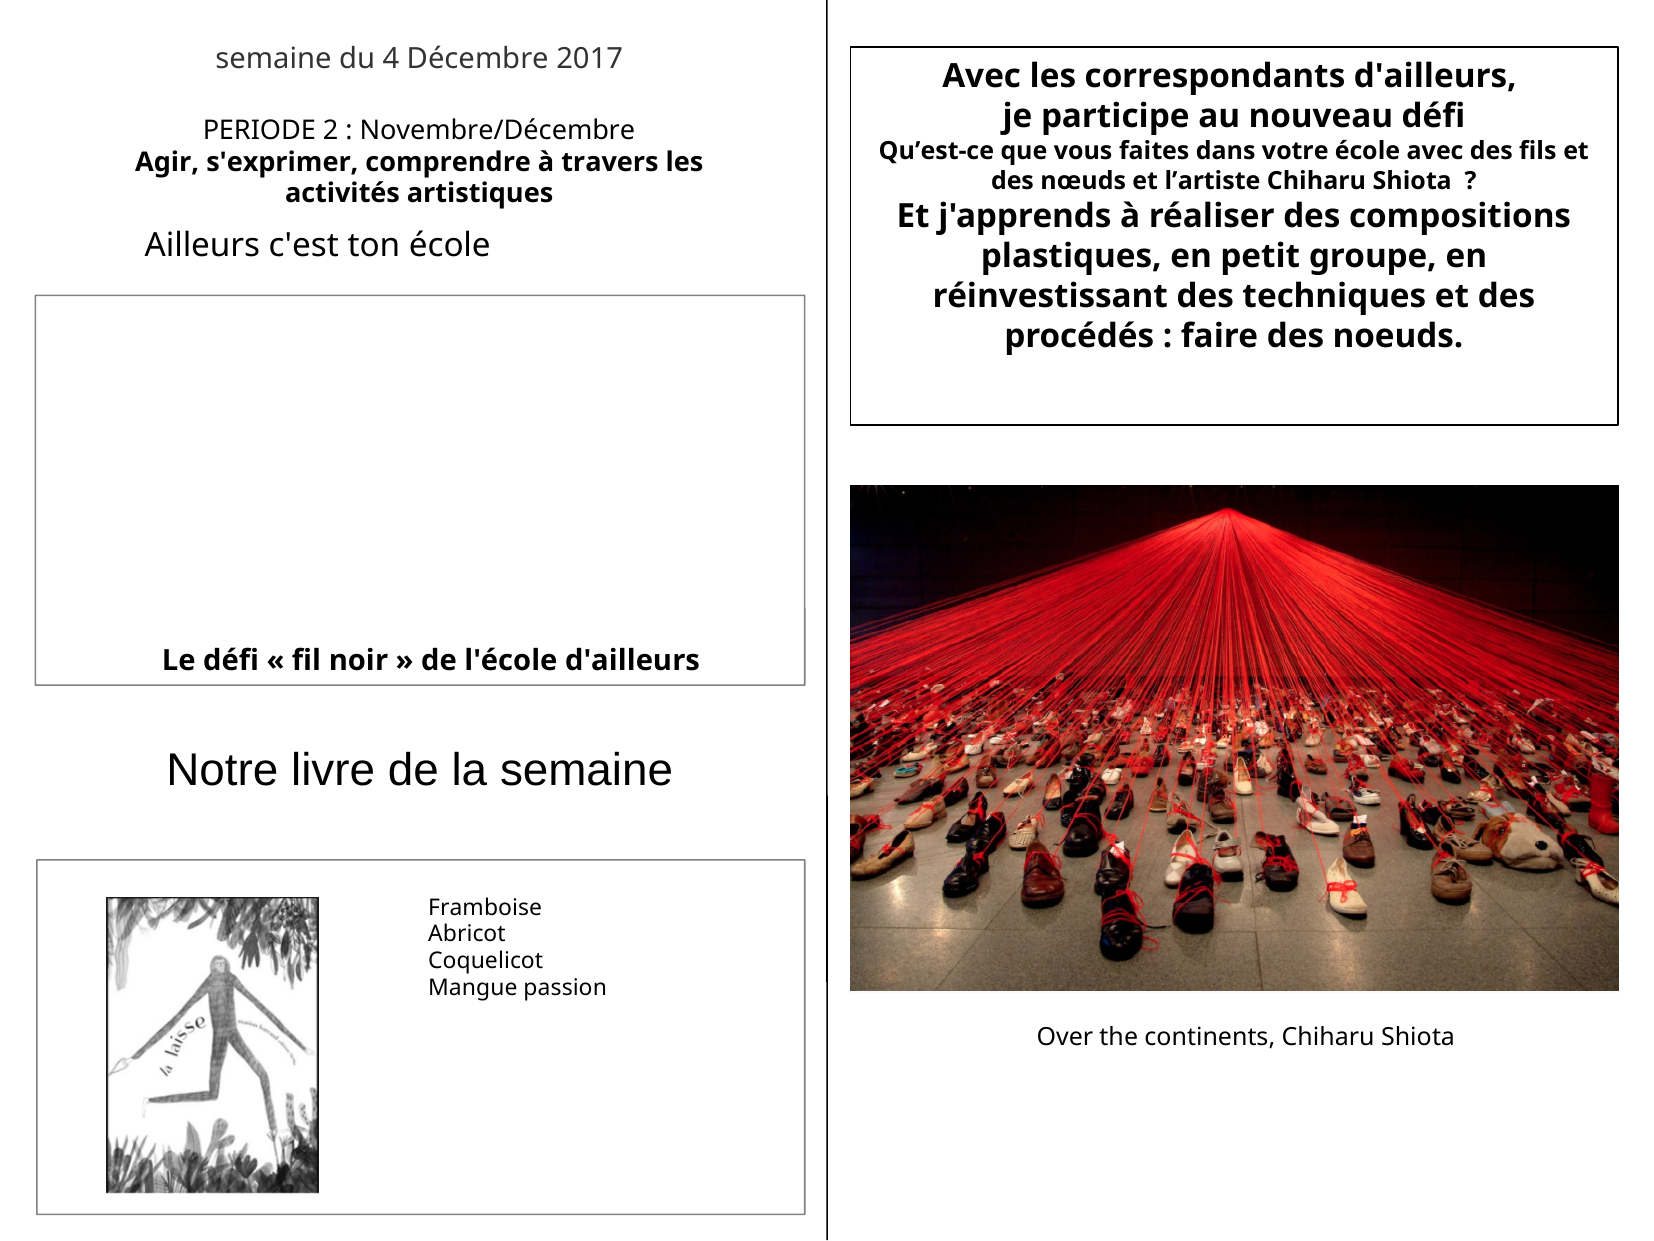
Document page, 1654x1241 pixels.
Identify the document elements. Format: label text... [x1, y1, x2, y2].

picture [106, 897, 319, 1194]
text_box [35, 295, 805, 686]
text_box Over the continents, Chiharu Shiota [980, 1015, 1512, 1059]
text_box Avec les correspondants d'ailleurs, je participe au nouveau défi Qu’est-ce que vous faites dans votre école avec des fils et des nœuds et l’artiste Chiharu Shiota ? Et j'apprends à réaliser des compositions plastiques, en petit groupe, en réinvestissant des techniques et des procédés : faire des noeuds. [850, 47, 1619, 426]
text_box semaine du 4 Décembre 2017 [59, 35, 780, 119]
text_box Le défi « fil noir » de l'école d'ailleurs [118, 625, 745, 725]
text_box Framboise Abricot Coquelicot Mangue passion [413, 898, 780, 1182]
picture [850, 485, 1619, 993]
text_box PERIODE 2 : Novembre/Décembre Agir, s'exprimer, comprendre à travers les activités artistiques [82, 106, 756, 218]
text_box Notre livre de la semaine [35, 734, 805, 898]
text_box Ailleurs c'est ton école [129, 215, 709, 295]
